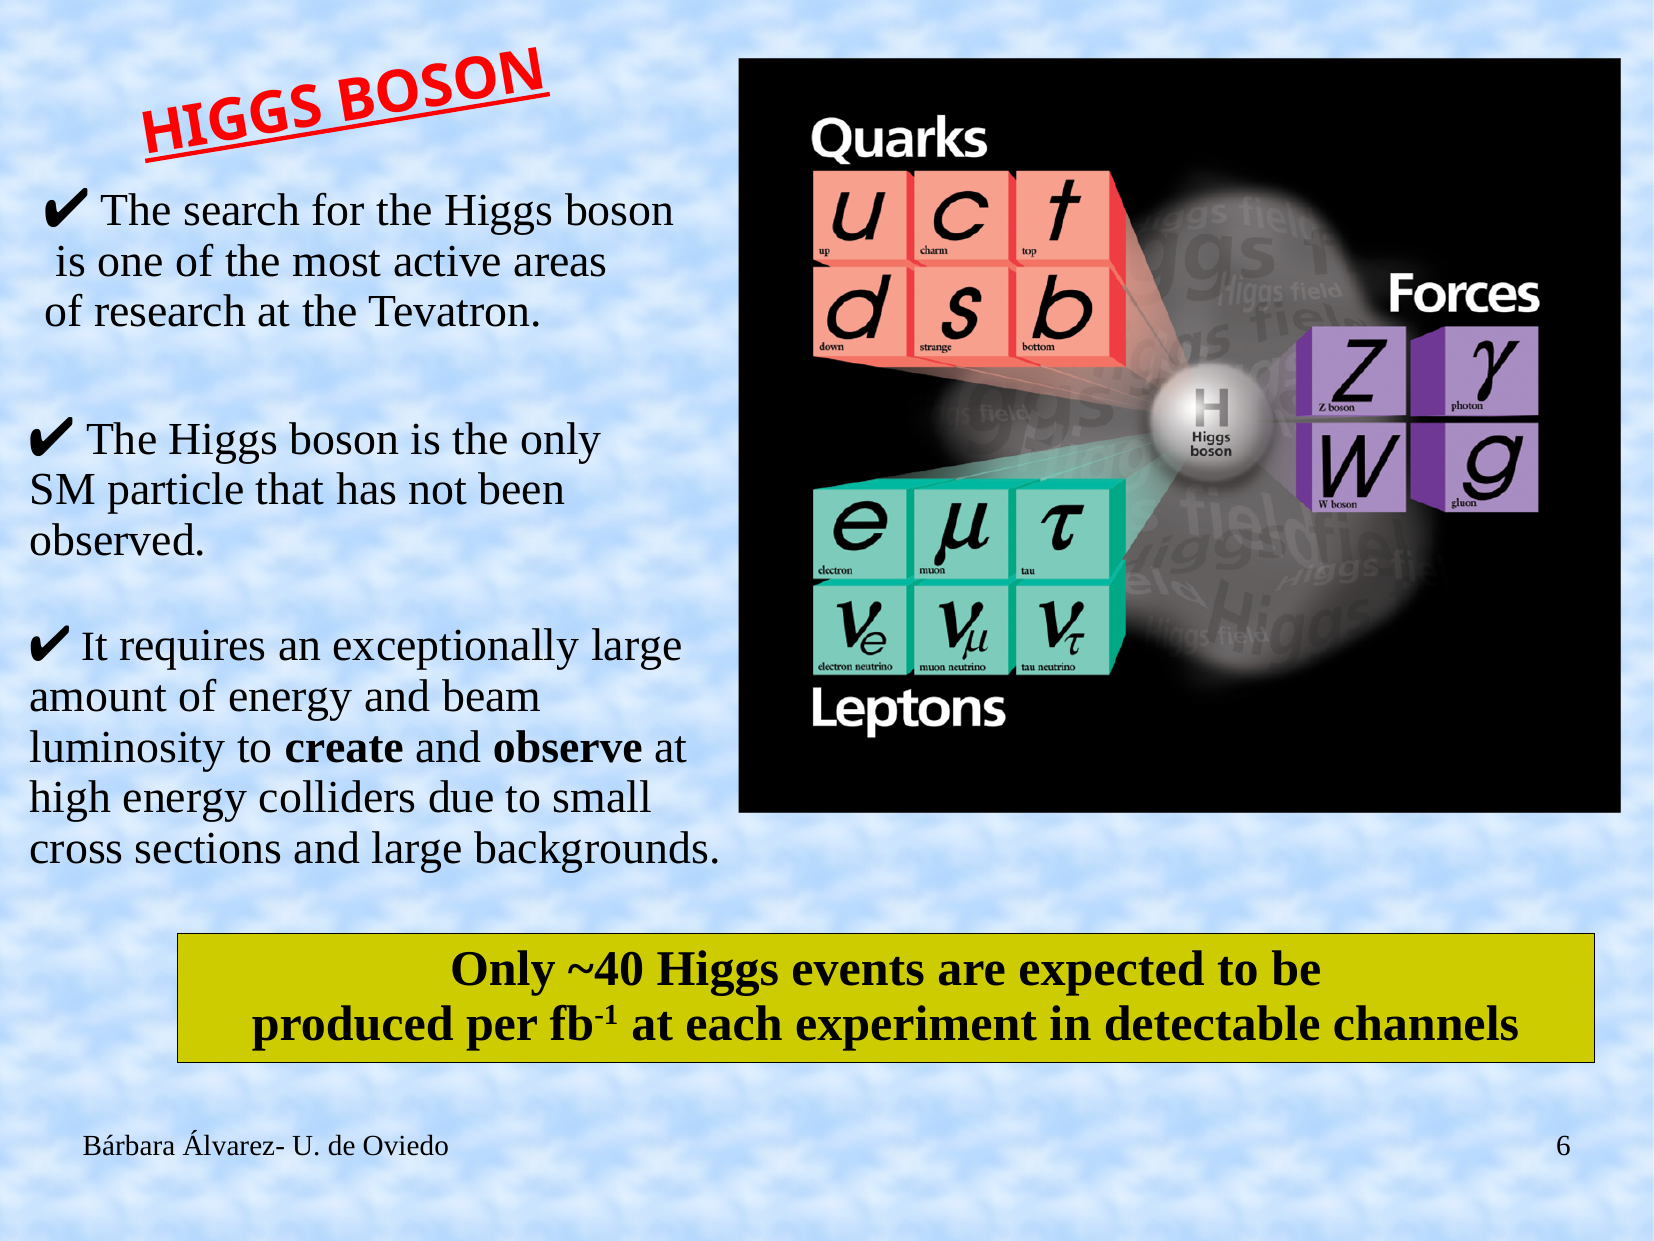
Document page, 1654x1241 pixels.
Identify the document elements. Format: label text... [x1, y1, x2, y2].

text_box HIGGS BOSON [118, 10, 596, 177]
text_box The Higgs boson is the only SM particle that has not been observed. [29, 413, 680, 567]
text_box The search for the Higgs boson is one of the most active areas of research at the Tevatron. [29, 177, 690, 346]
picture [0, 0, 1654, 1241]
text_box It requires an exceptionally large amount of energy and beam luminosity to create and observe at high energy colliders due to small cross sections and large backgrounds. [29, 620, 739, 877]
text_box Only ~40 Higgs events are expected to be produced per fb-1 at each experiment in detectable channels [177, 933, 1595, 1063]
